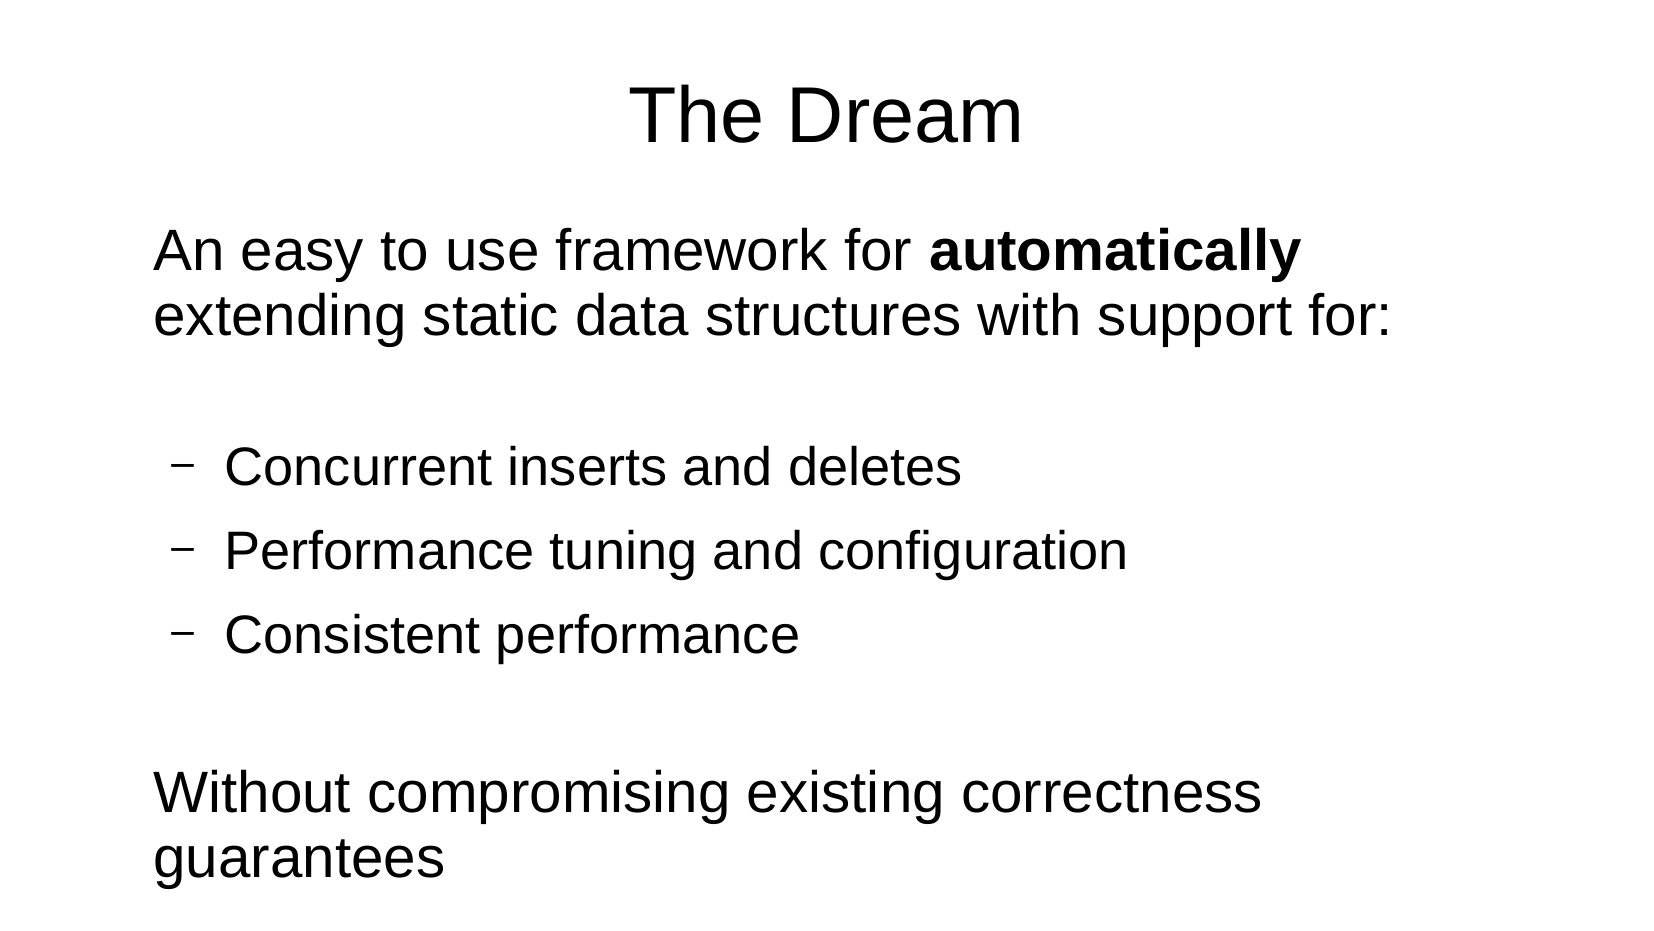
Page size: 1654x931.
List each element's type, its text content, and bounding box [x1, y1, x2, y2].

title The Dream [82, 37, 1571, 193]
list An easy to use framework for automatically extending static data structures with support for: Concurrent inserts and deletes Performance tuning and configuration Consistent performance Without compromising existing correctness guarantees [82, 217, 1571, 901]
